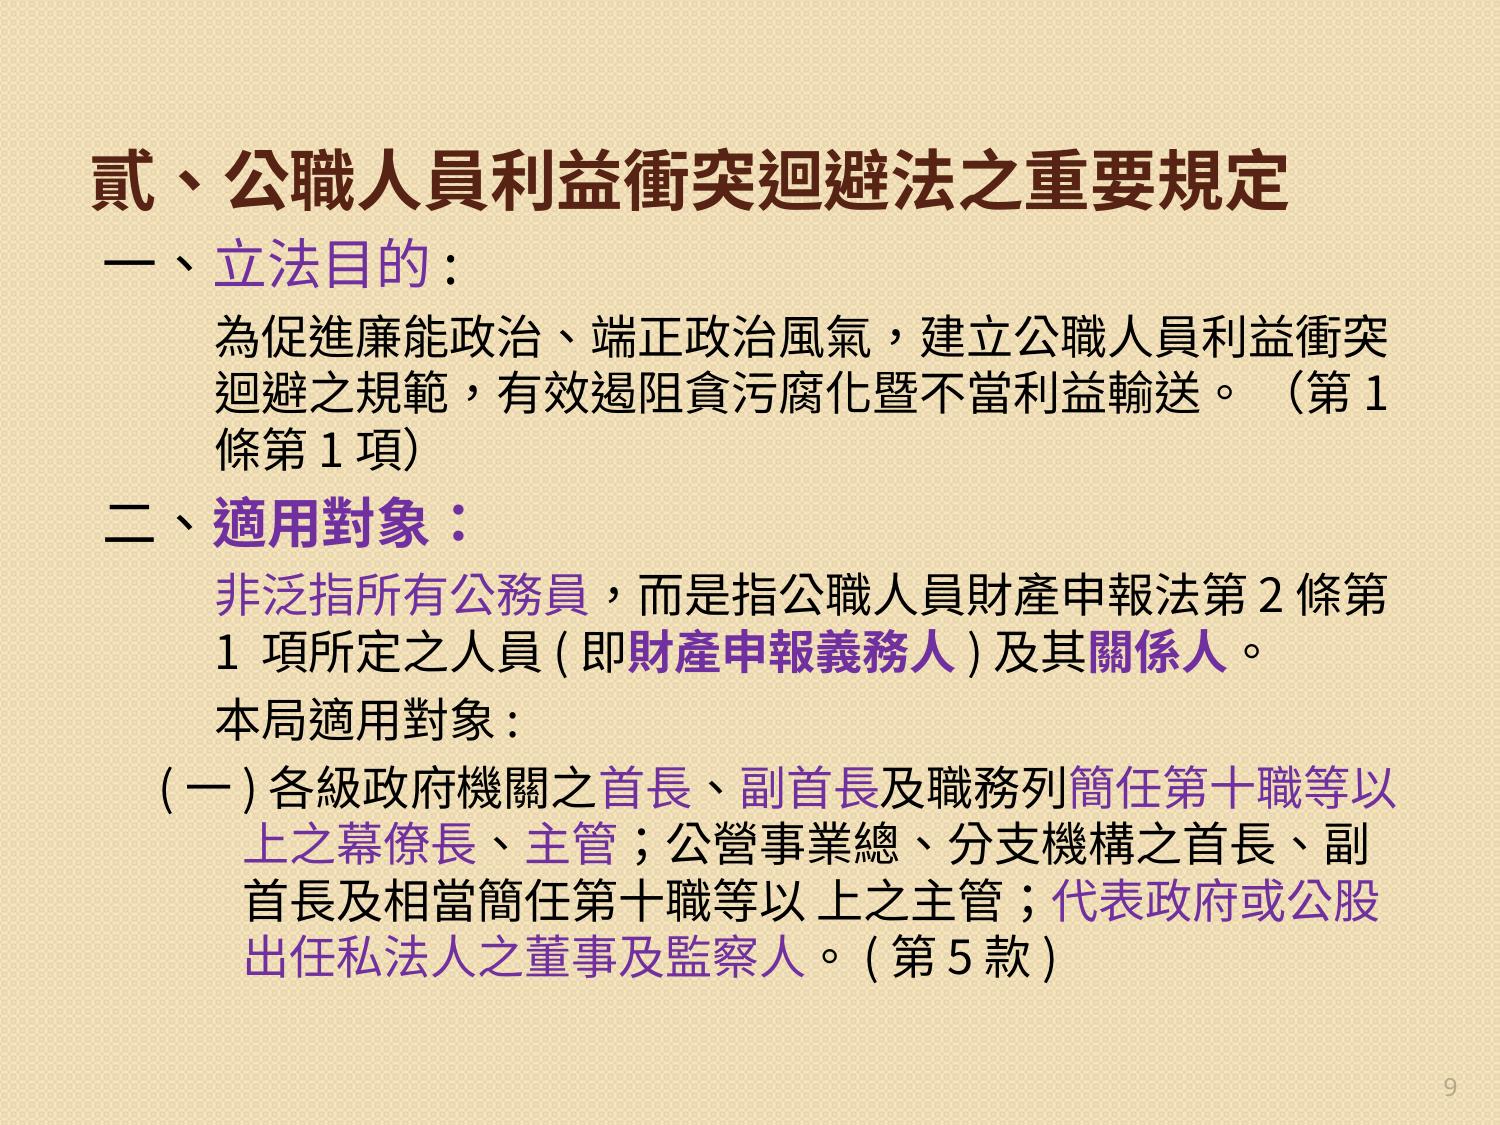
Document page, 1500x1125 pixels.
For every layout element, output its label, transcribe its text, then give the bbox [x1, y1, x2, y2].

title 貳、公職人員利益衝突迴避法之重要規定 [75, 35, 1336, 222]
picture [0, 0, 1500, 1125]
list 一、立法目的: 為促進廉能政治、端正政治風氣，建立公職人員利益衝突迴避之規範，有效遏阻貪污腐化暨不當利益輸送。 （第1條第1項） 二、適用對象： 非泛指所有公務員，而是指公職人員財產申報法第2條第1 項所定之人員(即財產申報義務人)及其關係人。 本局適用對象: (一)各級政府機關之首長、副首長及職務列簡任第十職等以上之幕僚長、主管；公營事業總、分支機構之首長、副首長及相當簡任第十職等以 上之主管；代表政府或公股出任私法人之董事及監察人。(第5款) [75, 222, 1413, 1005]
slide_number <編號> [1413, 1034, 1488, 1113]
